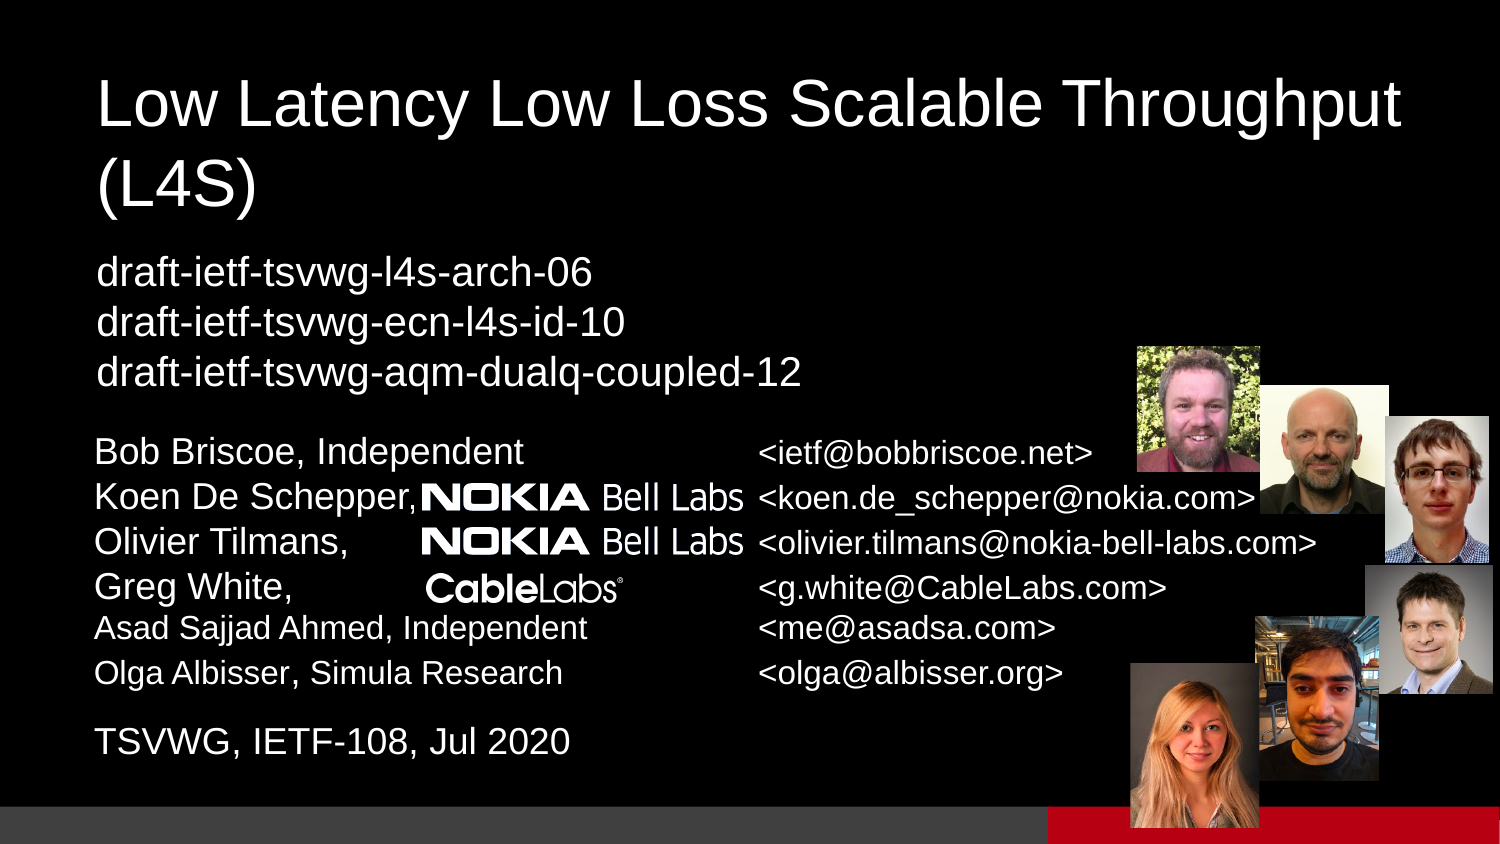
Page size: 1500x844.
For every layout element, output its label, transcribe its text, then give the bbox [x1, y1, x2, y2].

picture [414, 475, 752, 565]
picture [1136, 346, 1489, 563]
picture [1130, 565, 1493, 828]
picture [426, 573, 623, 603]
text_box Bob Briscoe, Independent <ietf@bobbriscoe.net> Koen De Schepper, N okia Bell Labs <koen.de_schepper@nokia.com> Olivier Tilmans, N okia Bell Labs <olivier.tilmans@nokia-bell-labs.com> Greg White, CableLabs <g.white@CableLabs.com> Asad Sajjad Ahmed, Independent <me@asadsa.com> Olga Albisser, Simula Research <olga@albisser.org> TSVWG, IETF-108, Jul 2020 [78, 419, 1423, 608]
text_box Low Latency Low Loss Scalable Throughput (L4S) draft-ietf-tsvwg-l4s-arch-06 draft-ietf-tsvwg-ecn-l4s-id-10 draft-ietf-tsvwg-aqm-dualq-coupled-12 [81, 52, 1453, 233]
